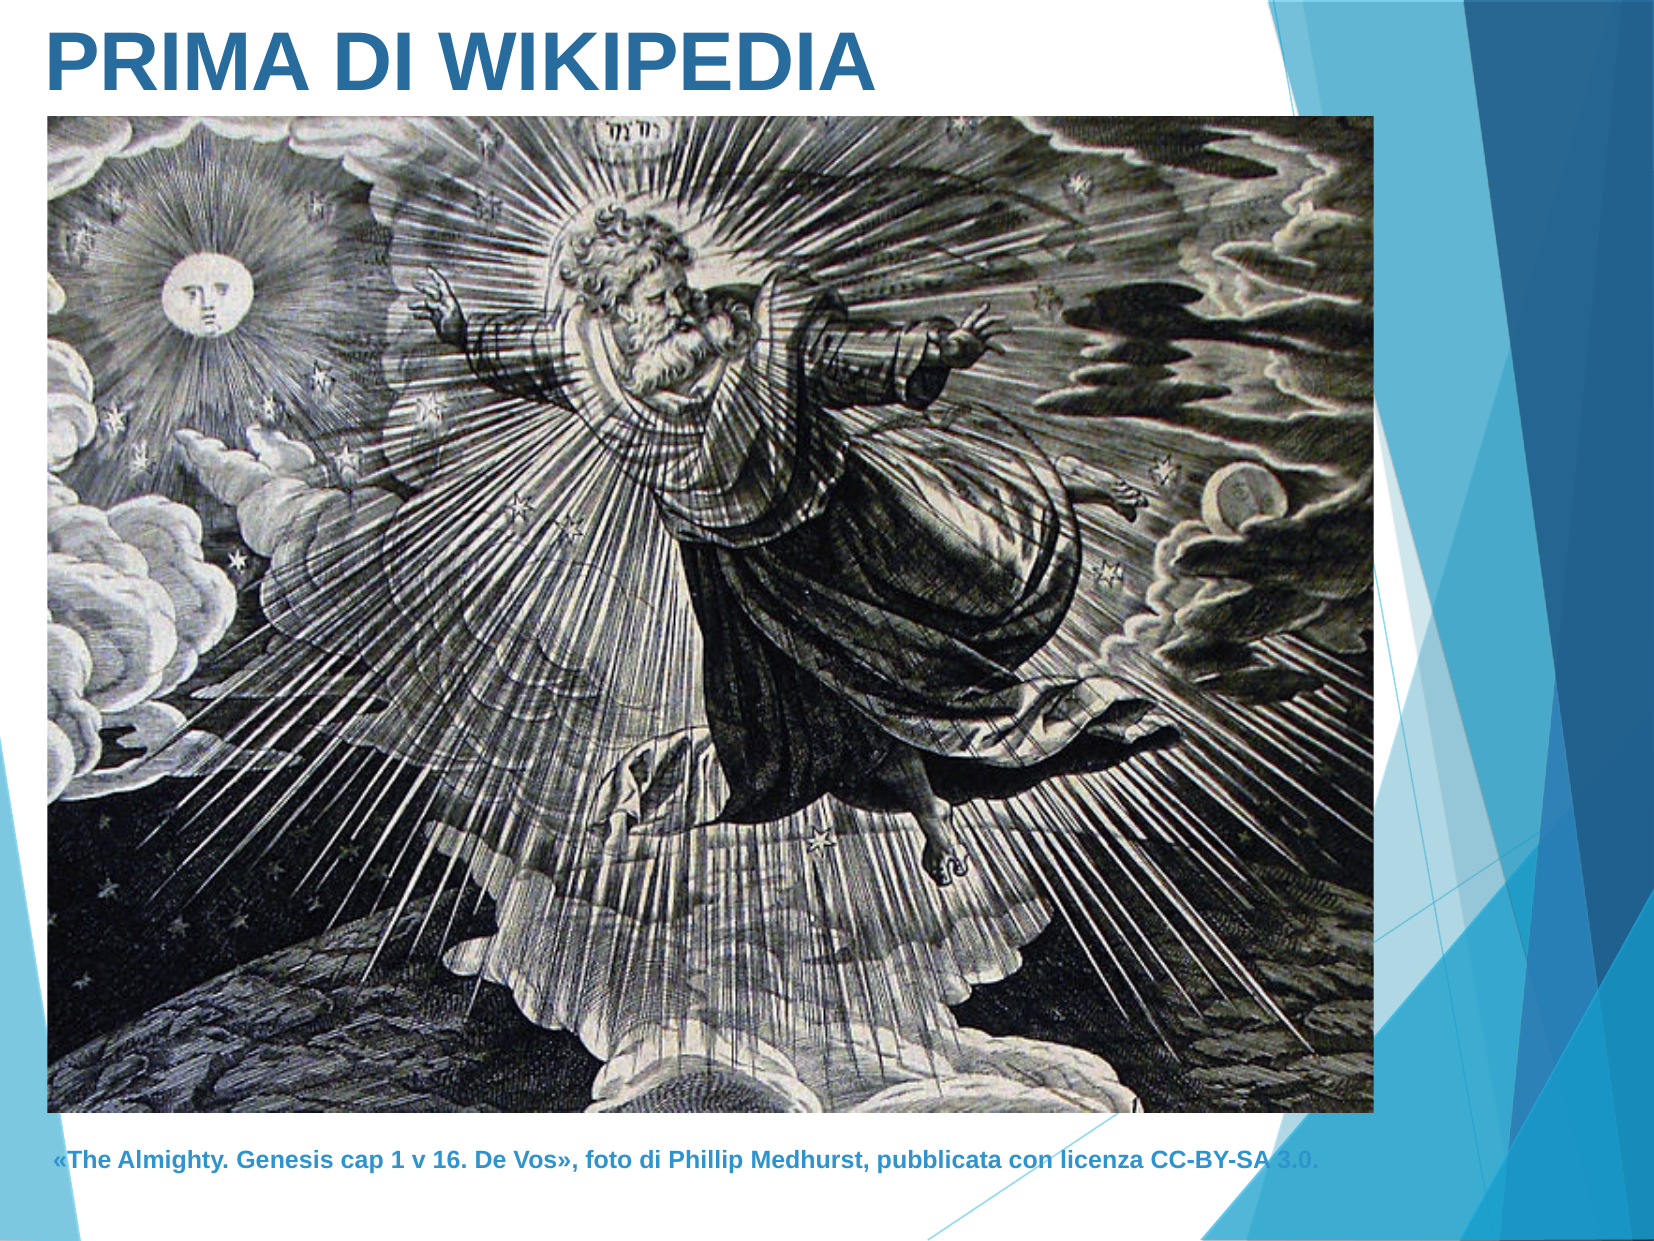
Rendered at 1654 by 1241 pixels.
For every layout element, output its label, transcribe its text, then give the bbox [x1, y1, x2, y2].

text_box «The Almighty. Genesis cap 1 v 16. De Vos», foto di Phillip Medhurst, pubblicata con licenza CC-BY-SA 3.0. [38, 1136, 1374, 1181]
picture [47, 116, 1374, 1113]
text_box PRIMA DI WIKIPEDIA [29, 0, 1309, 115]
